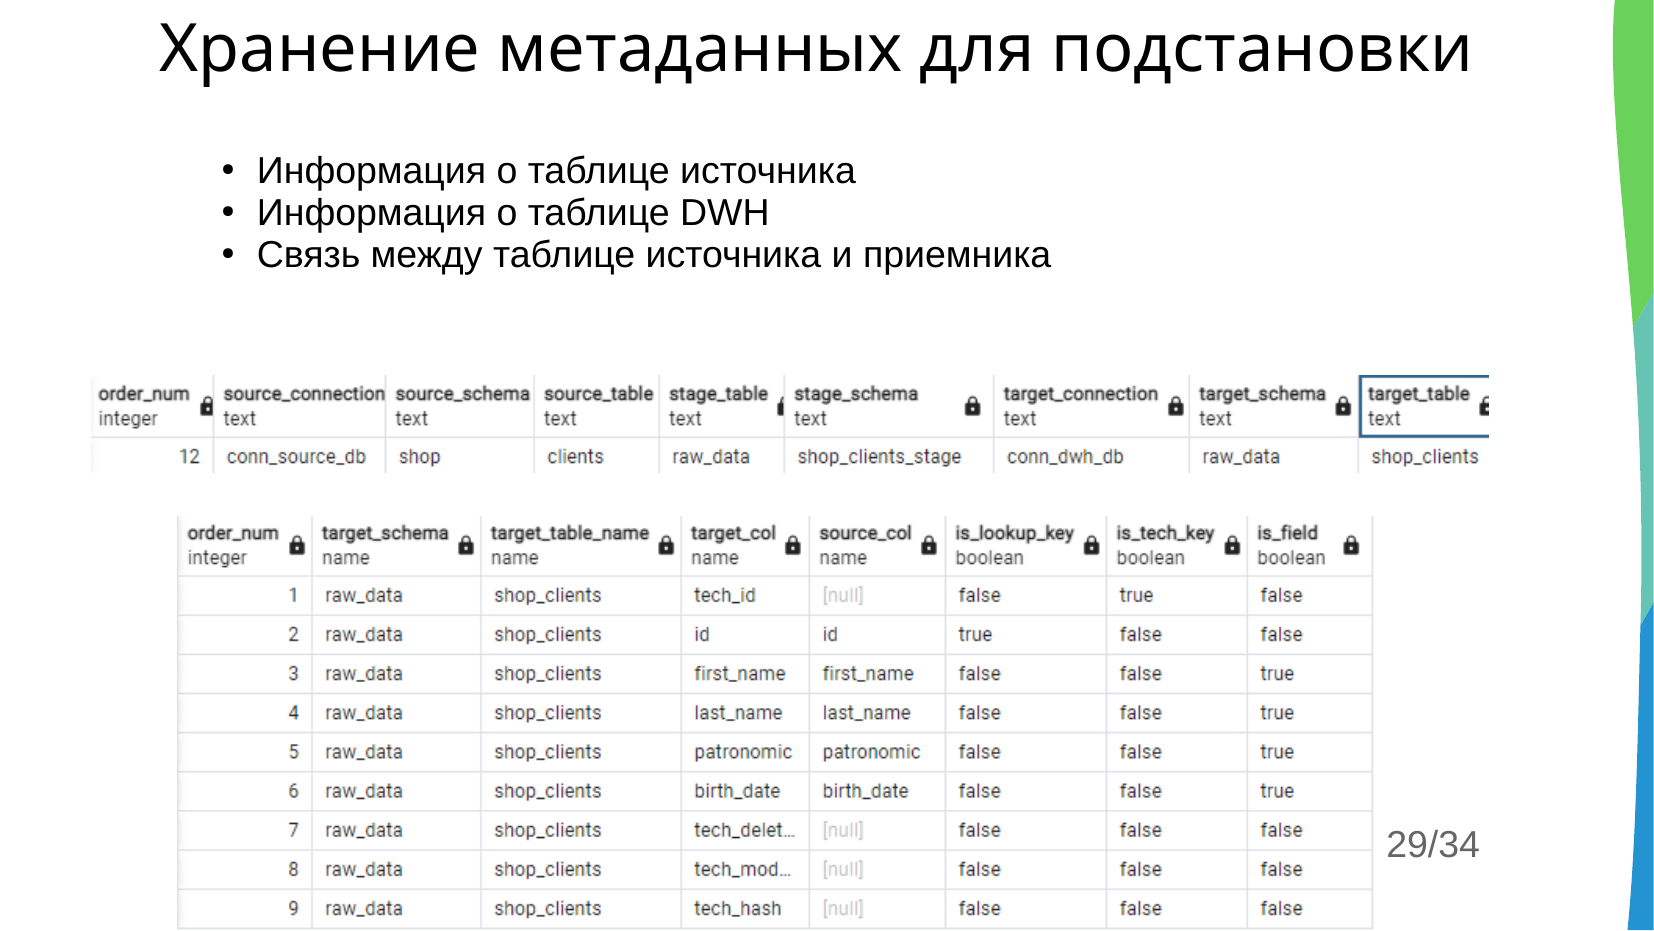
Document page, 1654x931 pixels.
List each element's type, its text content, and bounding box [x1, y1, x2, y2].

title Хранение метаданных для подстановки [104, 0, 1530, 125]
picture [91, 375, 1489, 473]
picture [177, 516, 1375, 931]
text_box Информация о таблице источника Информация о таблице DWH Связь между таблице источника и приемника [206, 142, 1067, 283]
text_box <номер>/34 [1380, 815, 1616, 873]
